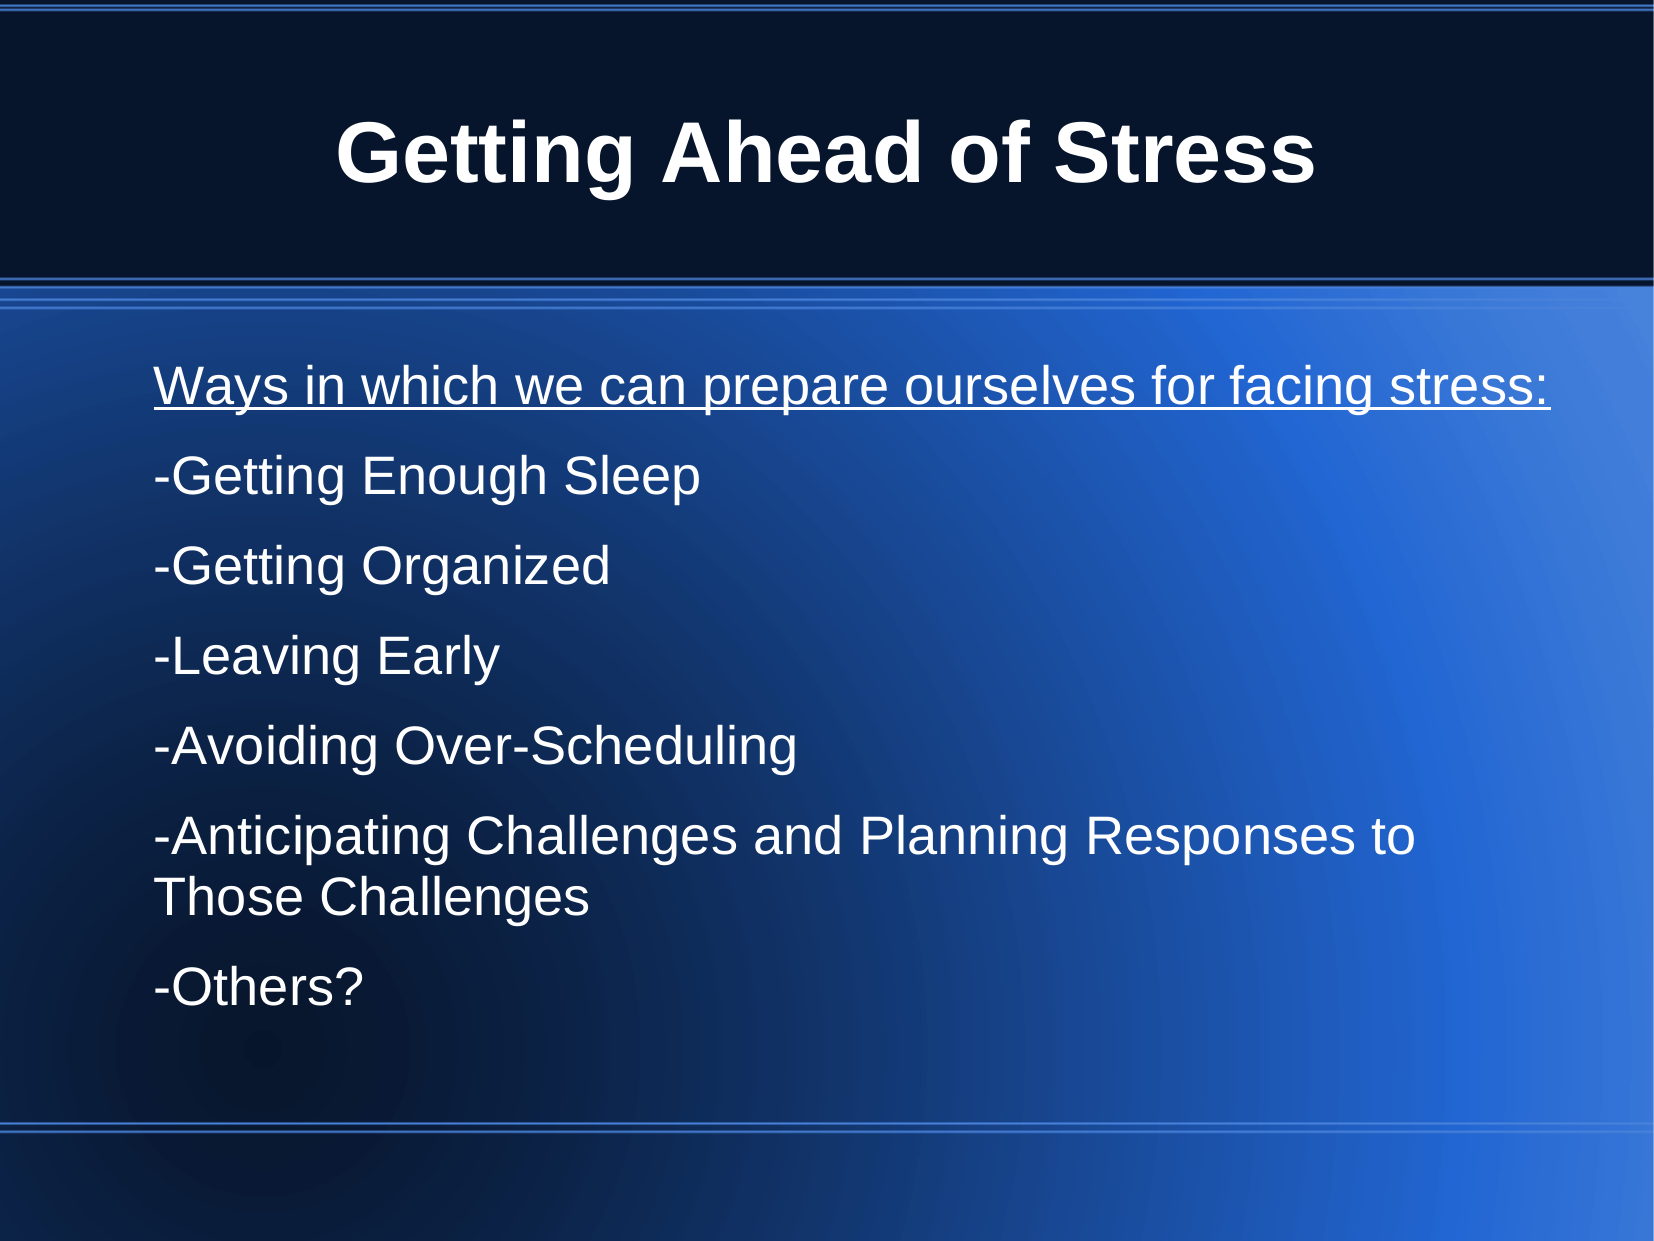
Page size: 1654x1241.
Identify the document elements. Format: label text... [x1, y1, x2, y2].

picture [0, 0, 1654, 1241]
title Getting Ahead of Stress [82, 49, 1571, 257]
list Ways in which we can prepare ourselves for facing stress: -Getting Enough Sleep -Getting Organized -Leaving Early -Avoiding Over-Scheduling -Anticipating Challenges and Planning Responses to Those Challenges -Others? [82, 355, 1571, 1107]
